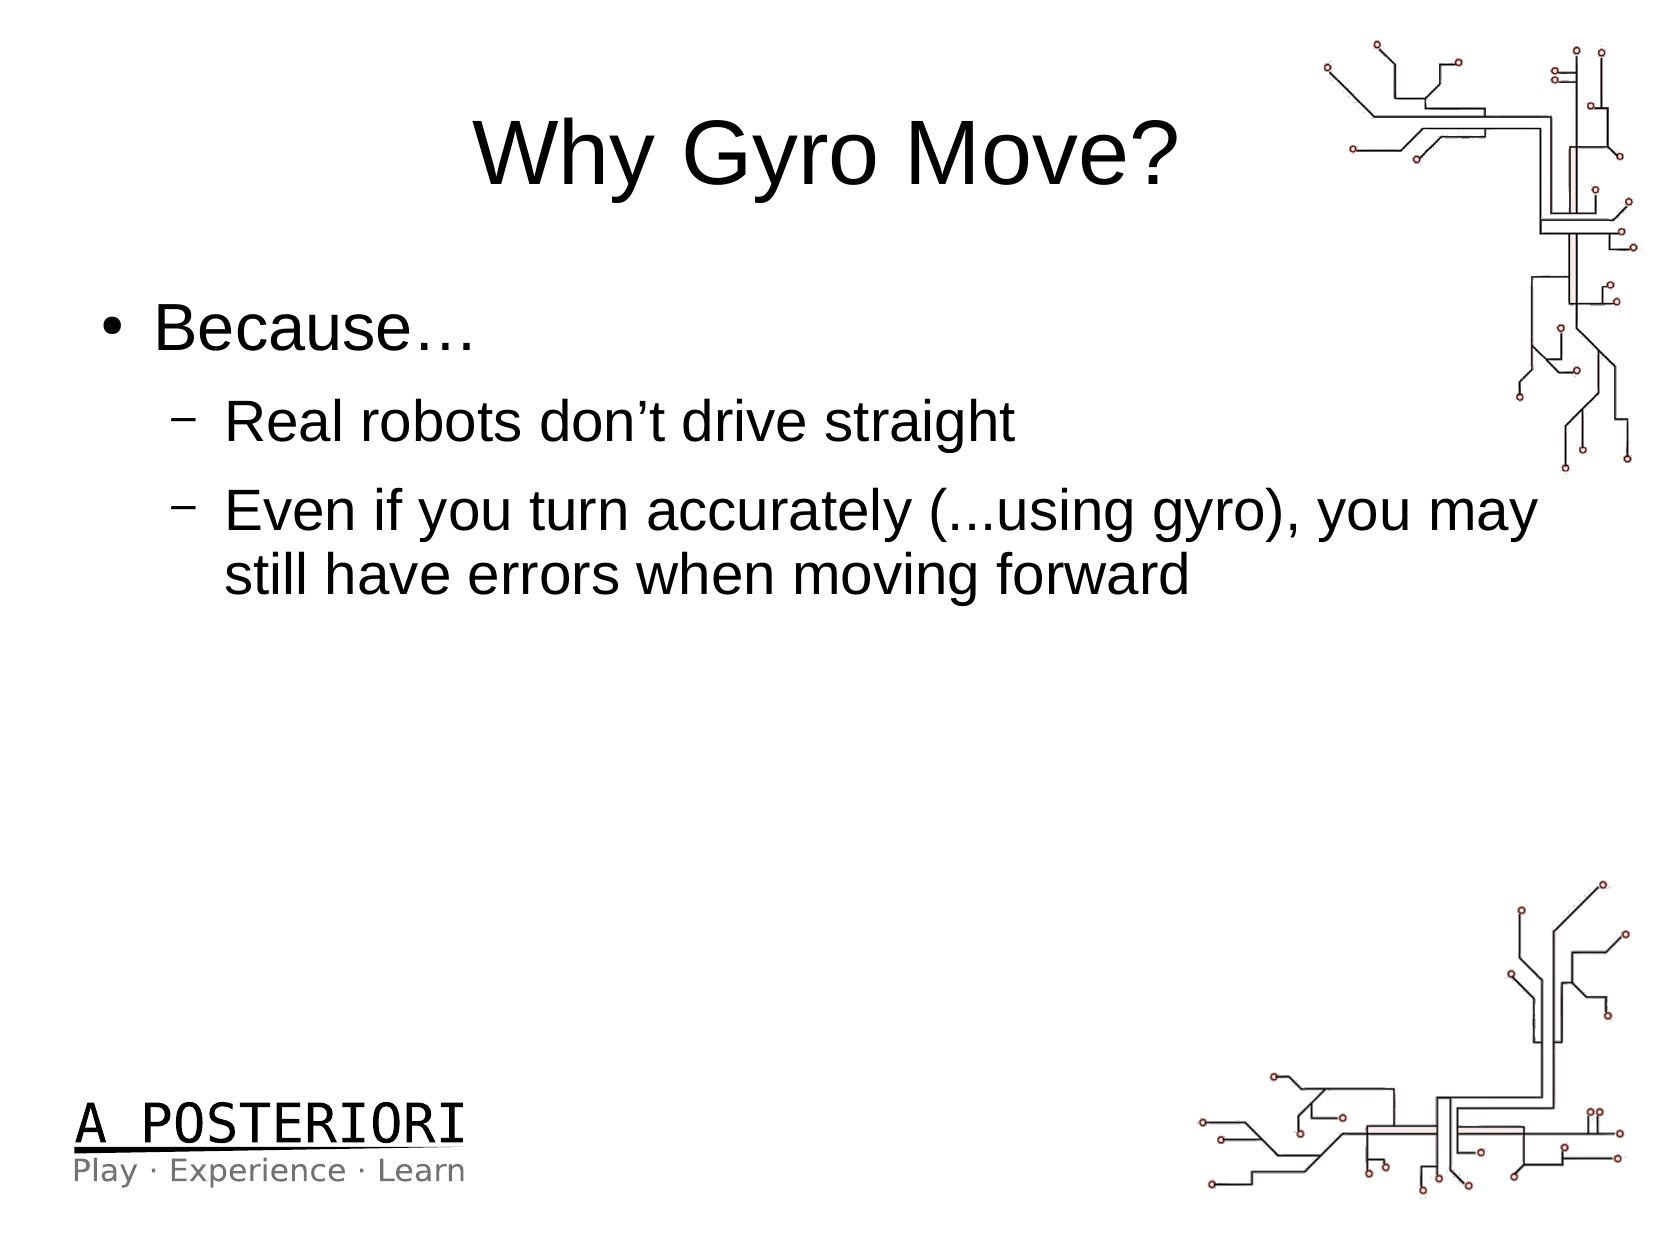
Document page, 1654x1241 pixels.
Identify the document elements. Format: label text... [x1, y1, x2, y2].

picture [1177, 863, 1635, 1200]
picture [1305, 35, 1643, 495]
title Why Gyro Move? [82, 49, 1571, 257]
list Because… Real robots don’t drive straight Even if you turn accurately (...using gyro), you may still have errors when moving forward [82, 290, 1571, 1010]
